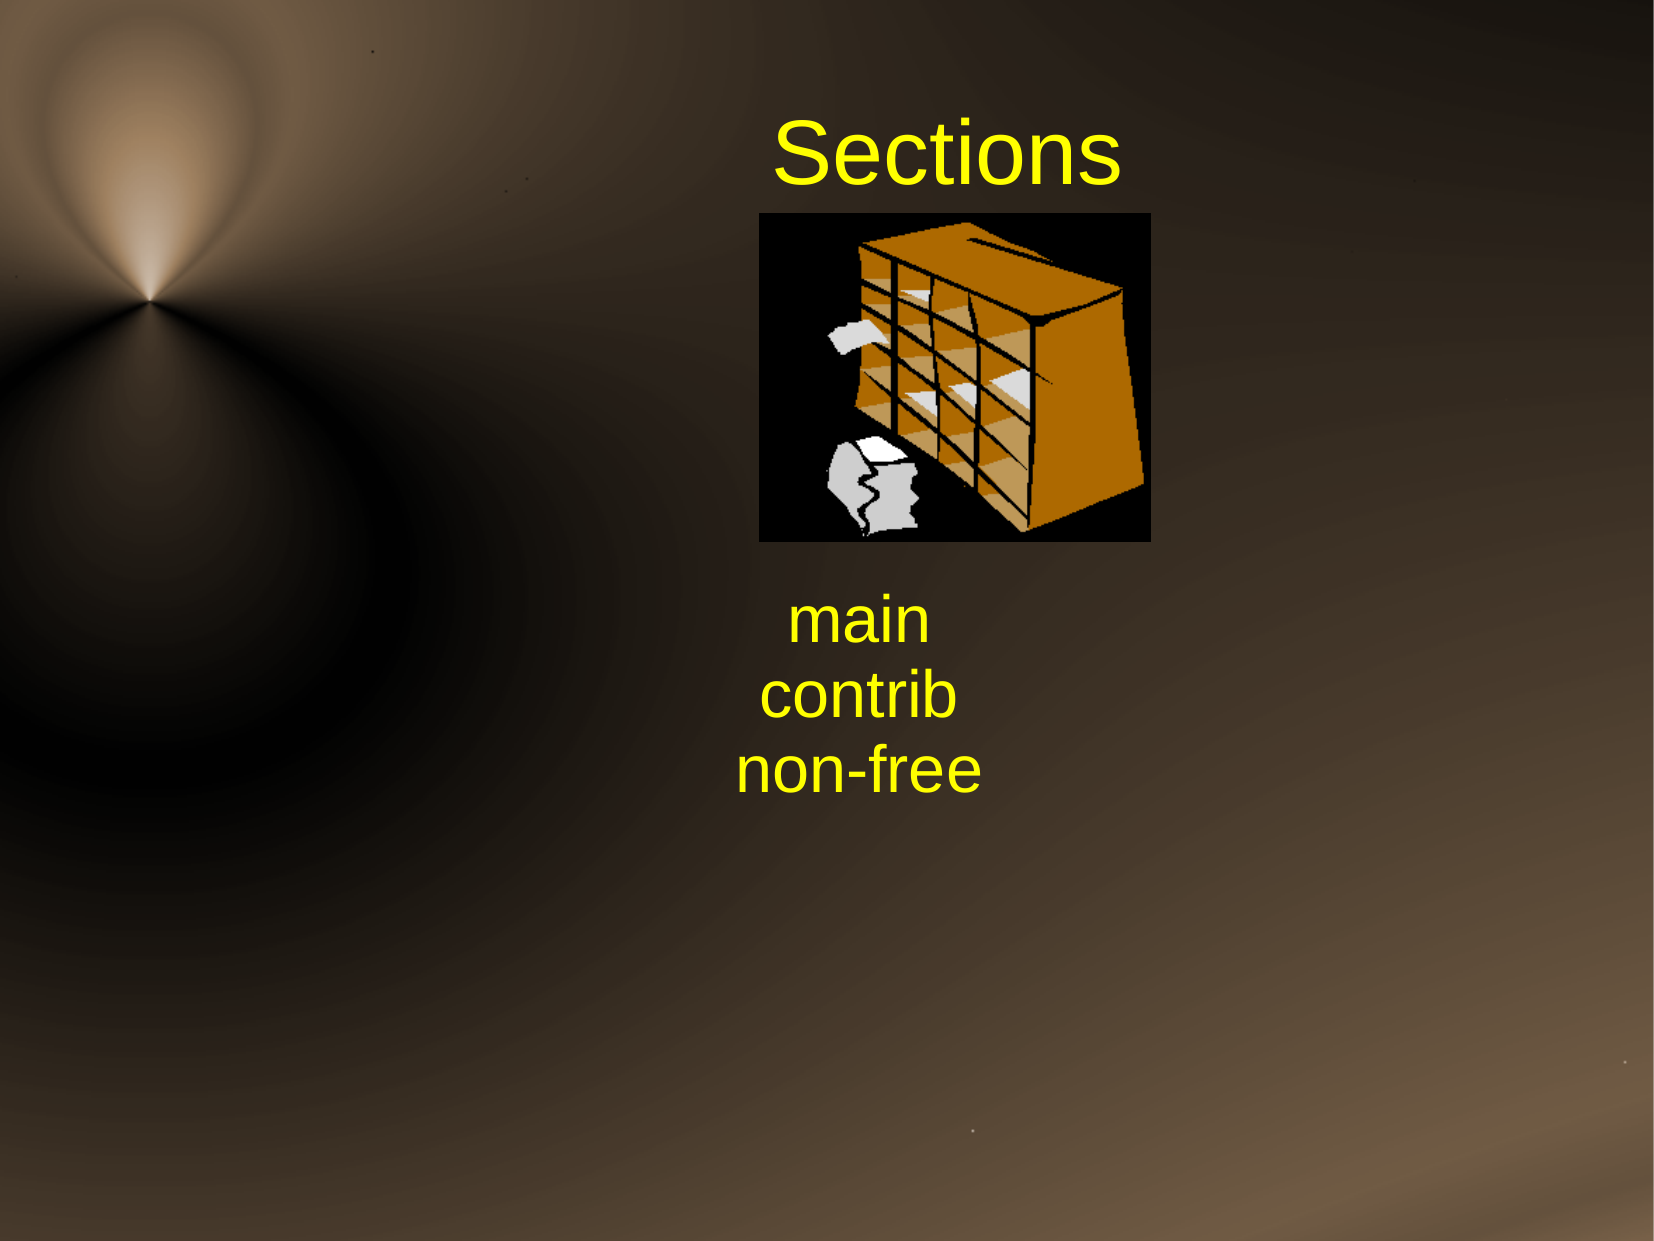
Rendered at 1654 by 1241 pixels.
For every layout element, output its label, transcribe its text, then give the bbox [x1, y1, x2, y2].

title Sections [324, 56, 1571, 250]
subtitle main contrib non-free [147, 361, 1571, 1102]
picture [0, 0, 1654, 1241]
